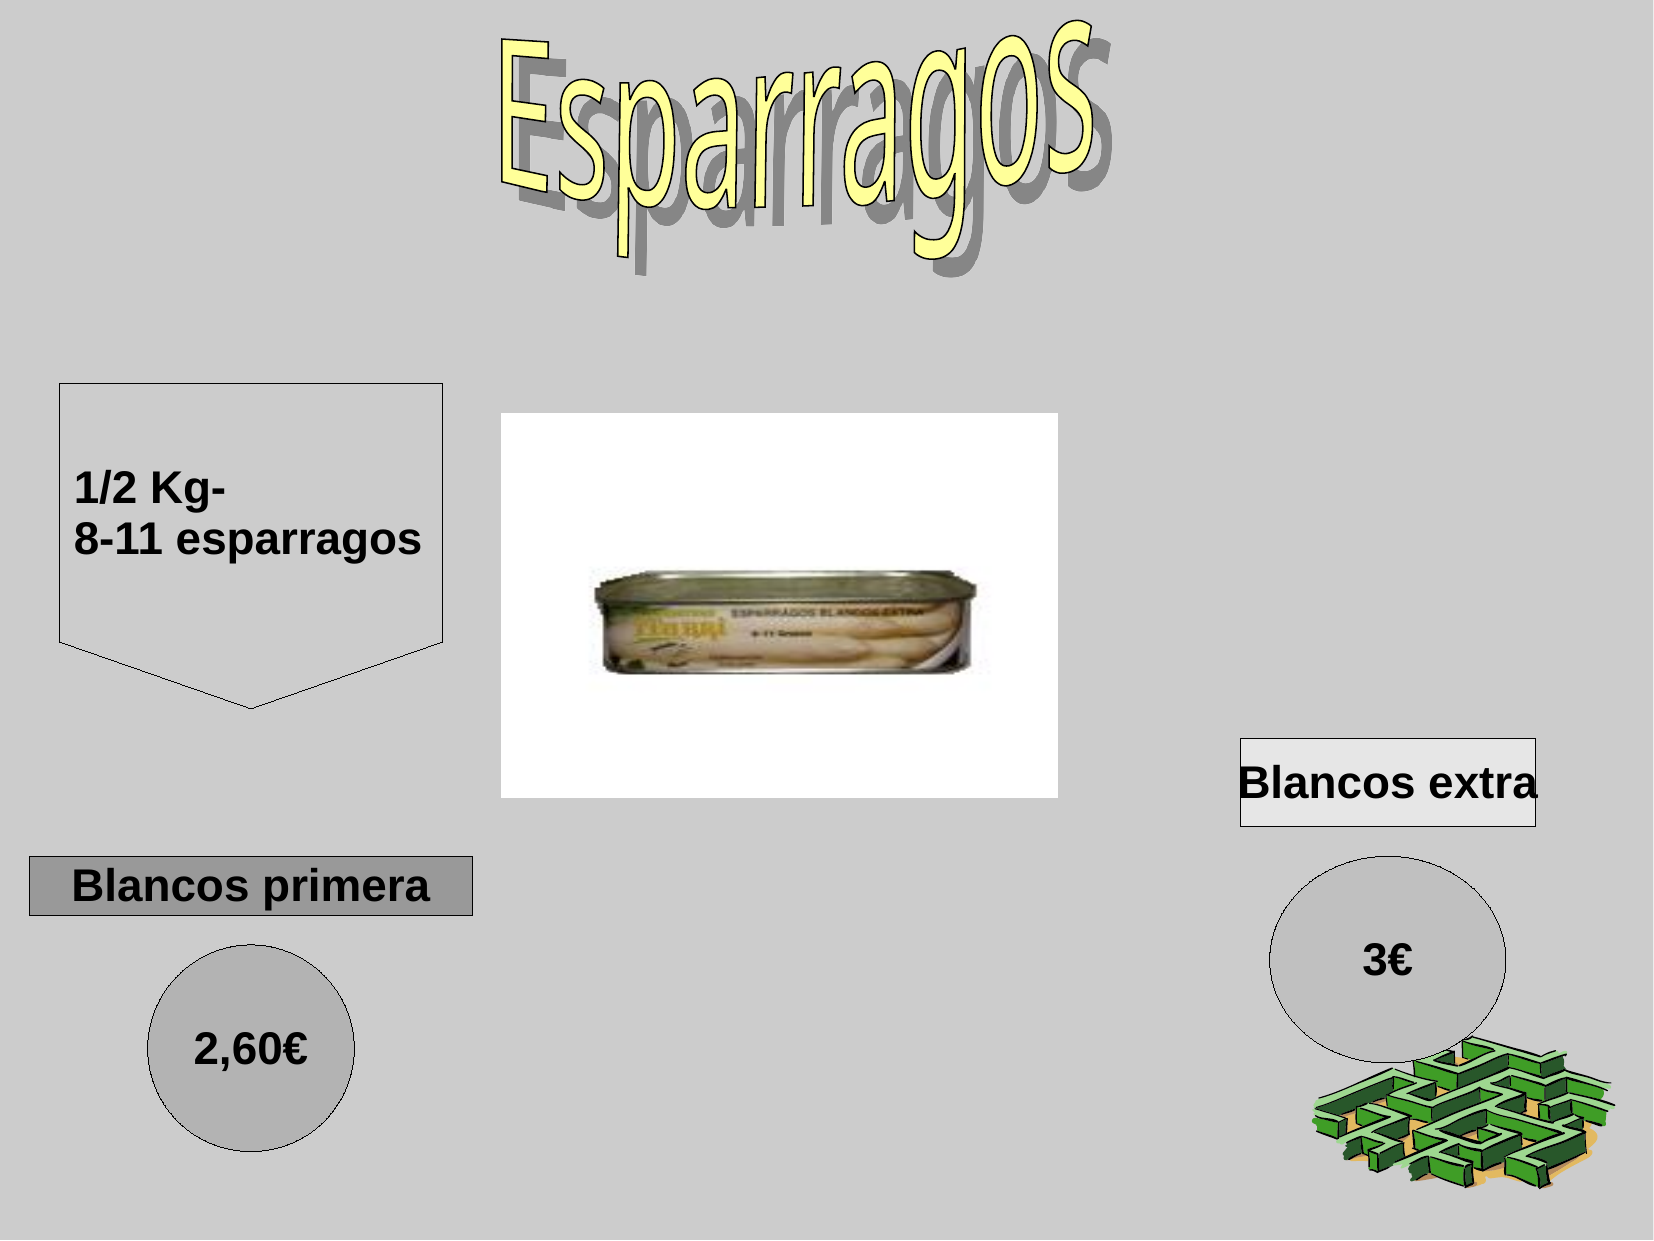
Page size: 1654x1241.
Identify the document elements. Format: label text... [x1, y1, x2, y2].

text_box Esparragos [559, 79, 605, 201]
text_box Esparragos [910, 48, 966, 260]
text_box Esparragos [501, 39, 549, 193]
text_box 2,60€ [147, 944, 355, 1152]
text_box Esparragos [685, 78, 737, 210]
picture [501, 413, 1058, 798]
text_box Esparragos [802, 67, 841, 206]
text_box Blancos extra [1240, 738, 1536, 827]
text_box 3€ [1269, 856, 1506, 1063]
text_box Esparragos [844, 61, 895, 206]
text_box 1/2 Kg- 8-11 esparragos [59, 383, 443, 709]
text_box Esparragos [754, 72, 793, 208]
text_box Esparragos [980, 35, 1038, 186]
text_box Esparragos [1049, 20, 1093, 174]
text_box Esparragos [617, 80, 675, 258]
text_box Blancos primera [29, 856, 473, 916]
